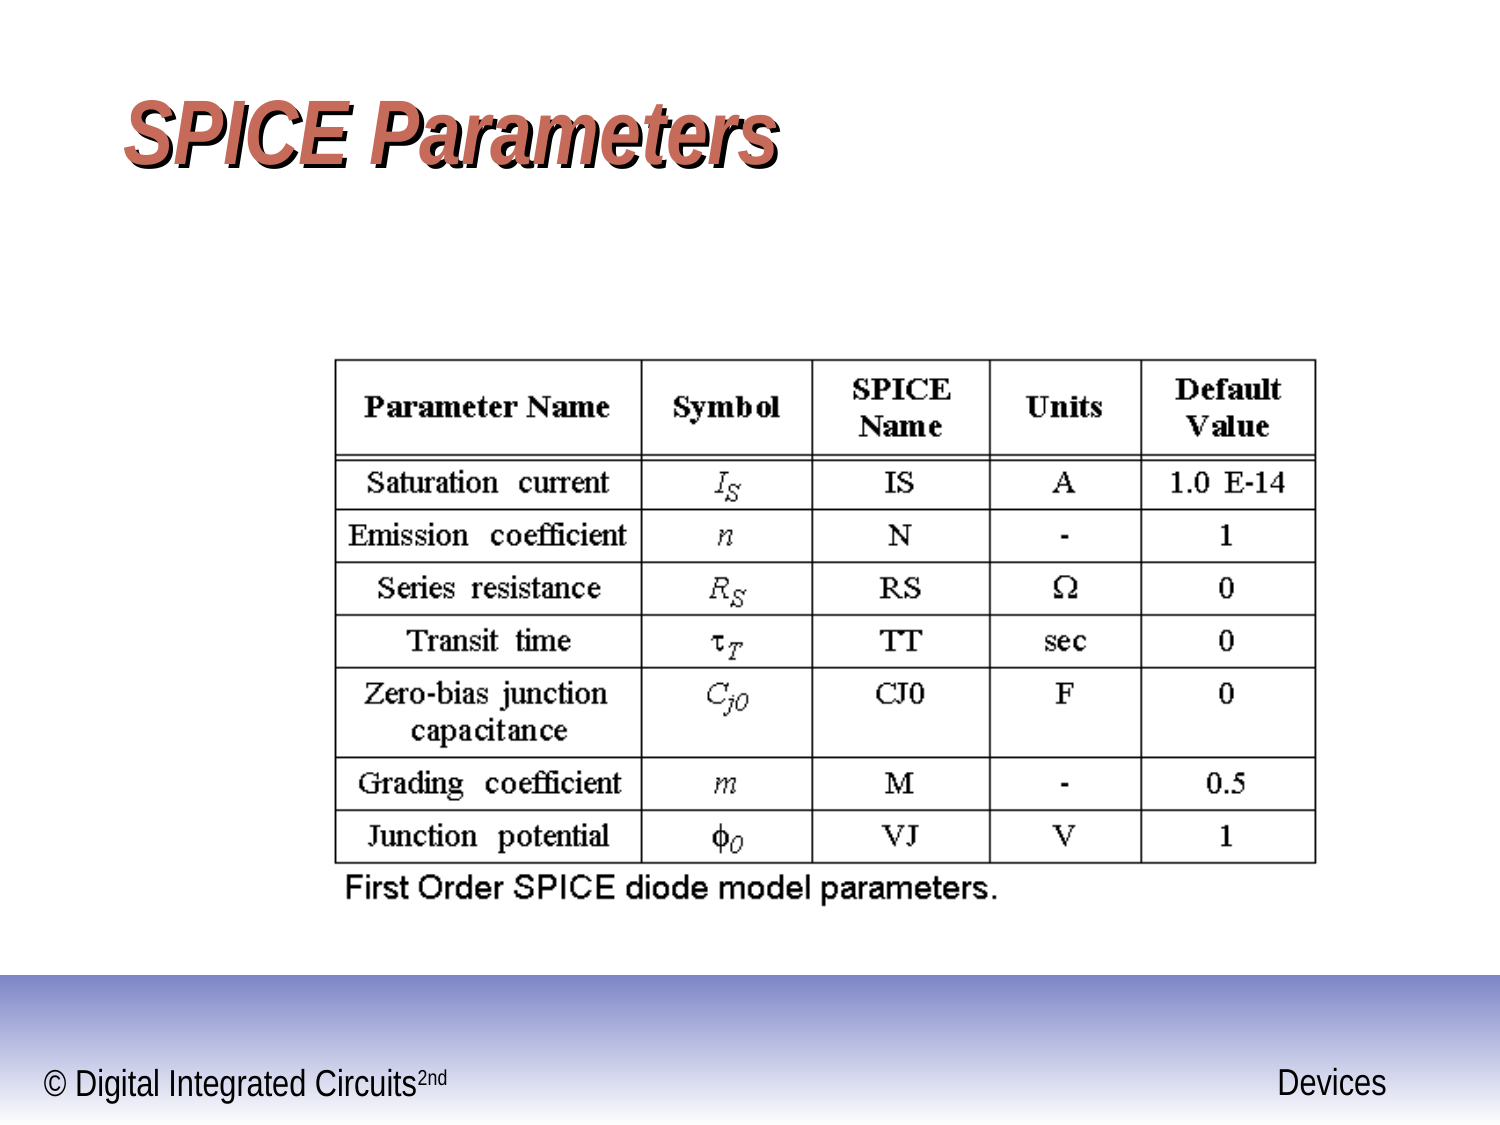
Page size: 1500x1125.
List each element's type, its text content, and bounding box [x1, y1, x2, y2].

picture [273, 254, 1364, 930]
title SPICE Parameters [108, 65, 1384, 190]
